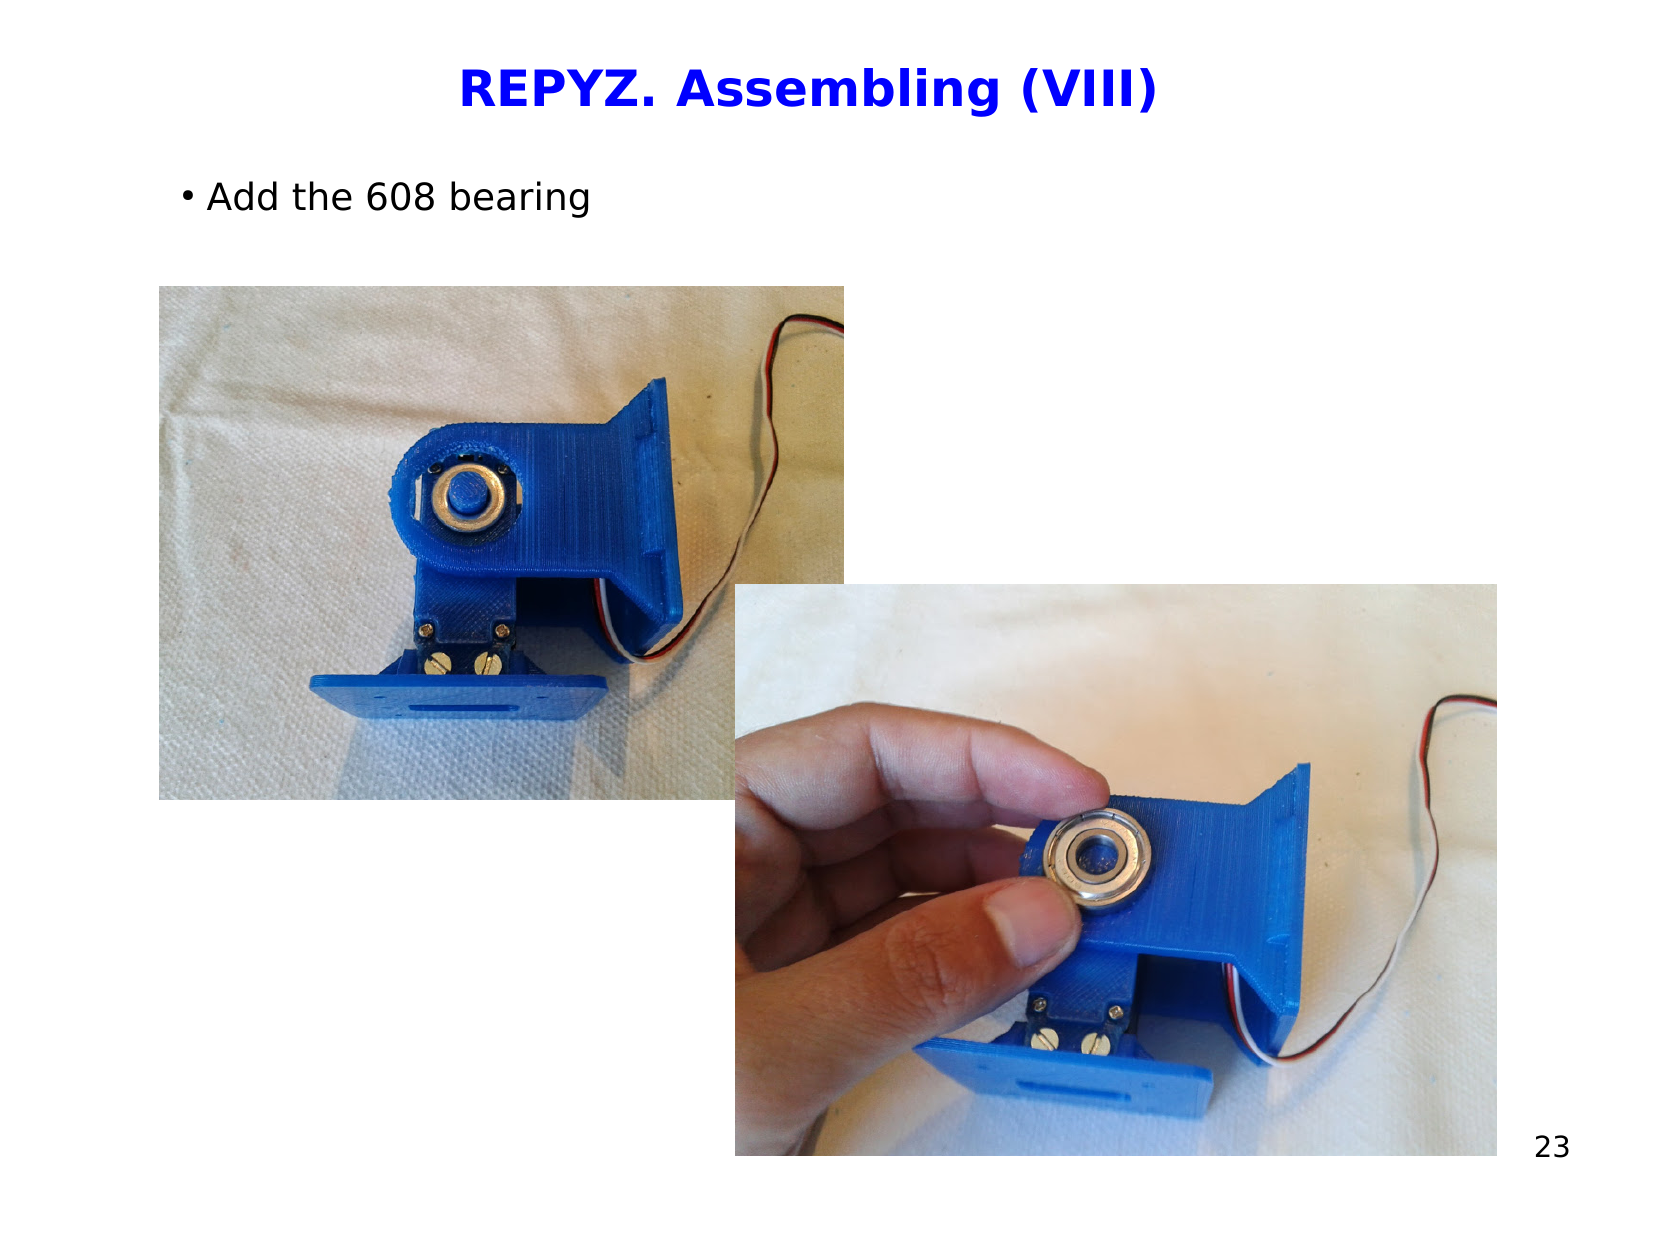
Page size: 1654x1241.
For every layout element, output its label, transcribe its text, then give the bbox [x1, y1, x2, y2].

text_box Add the 608 bearing [166, 168, 1263, 227]
text_box REPYZ. Assembling (VIII) [443, 52, 1192, 126]
picture [159, 286, 1497, 1156]
